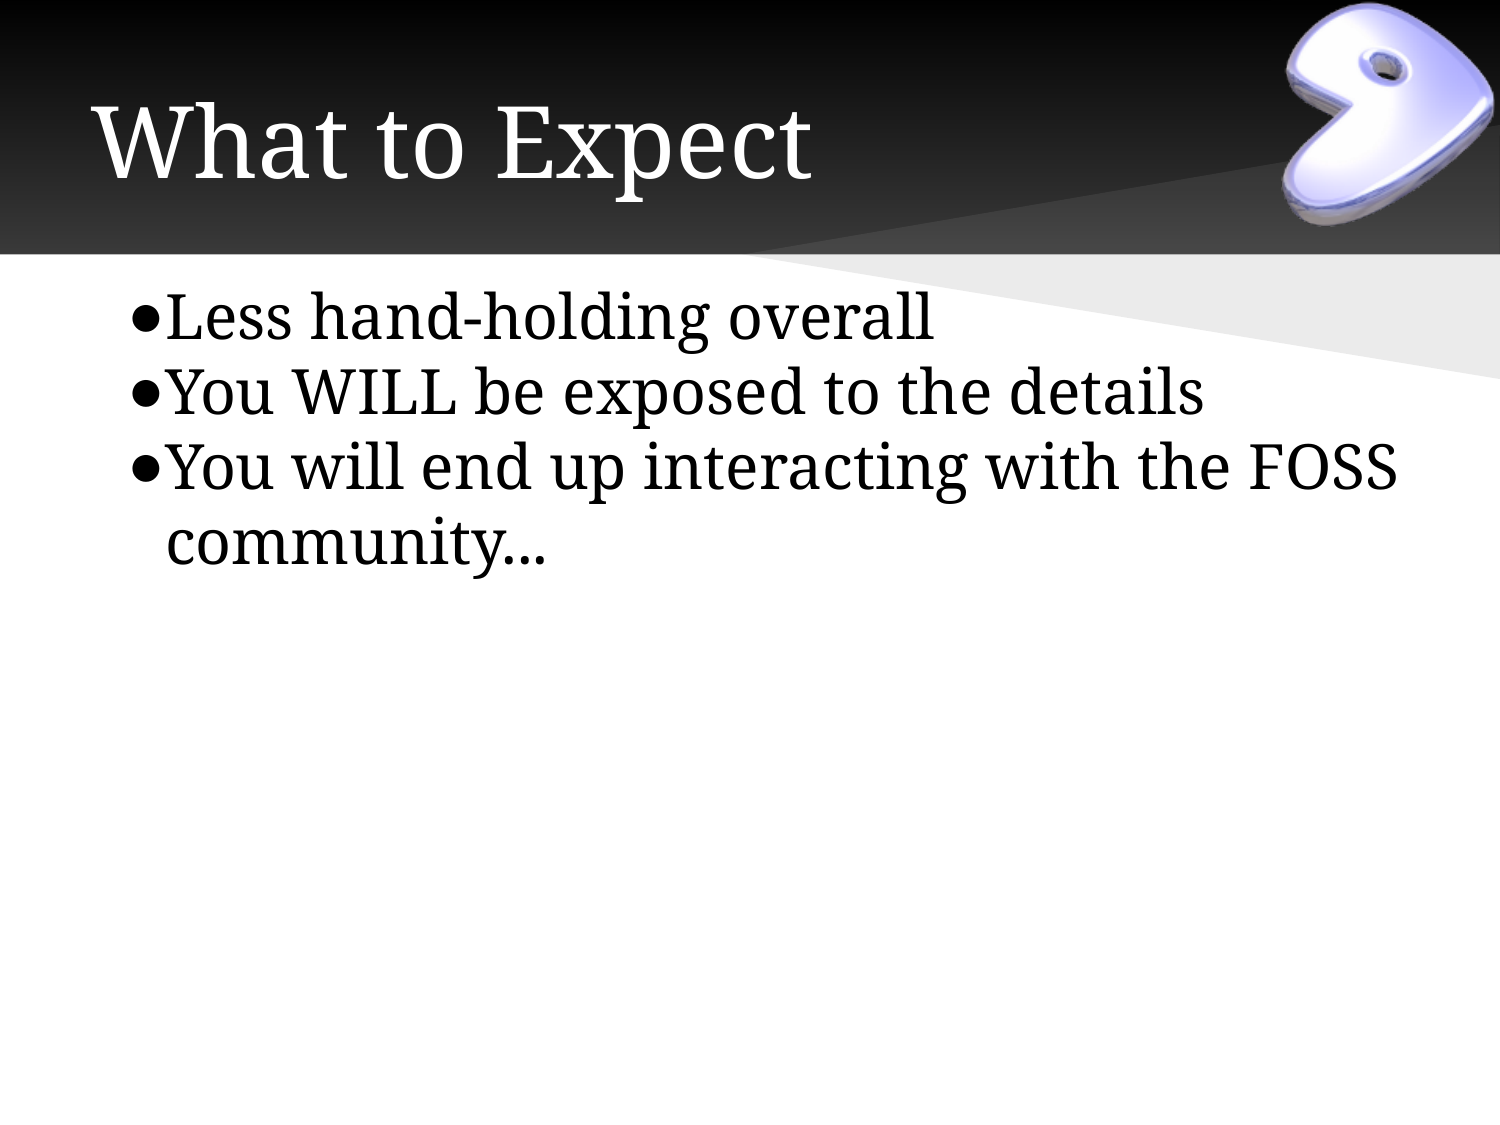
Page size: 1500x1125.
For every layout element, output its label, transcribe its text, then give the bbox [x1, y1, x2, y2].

picture [1271, 0, 1500, 233]
list Less hand-holding overall You WILL be exposed to the details You will end up interacting with the FOSS community... [75, 262, 1425, 1078]
title What to Expect [75, 45, 1425, 233]
